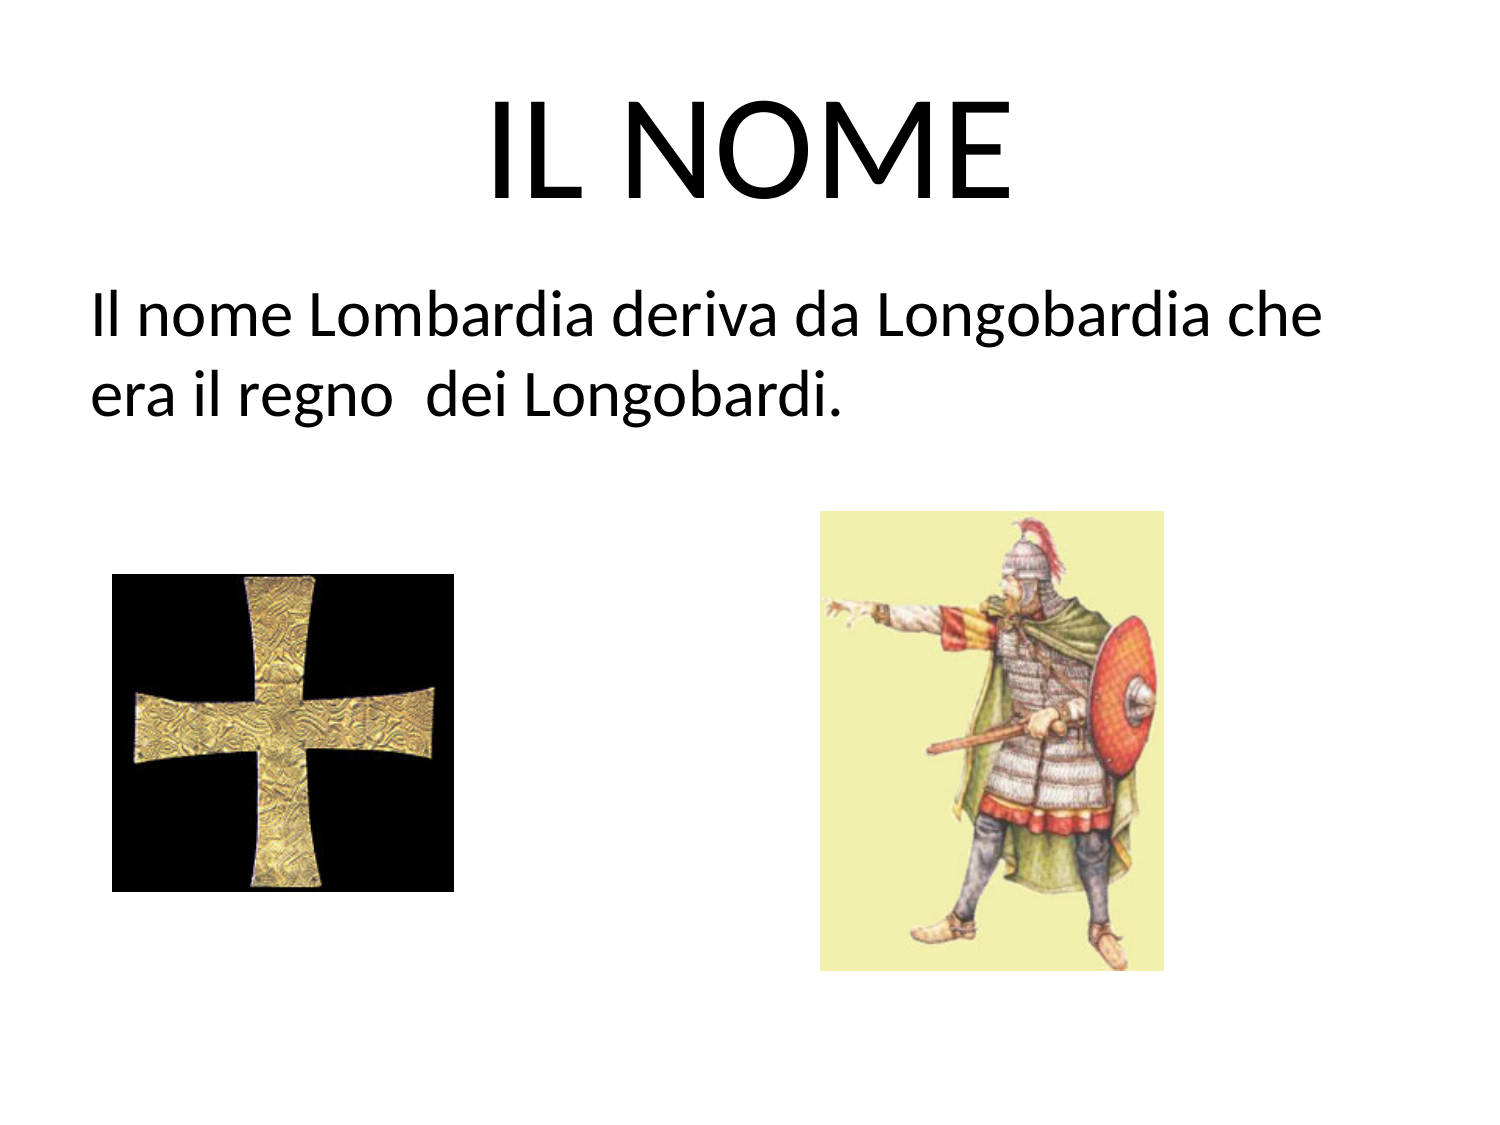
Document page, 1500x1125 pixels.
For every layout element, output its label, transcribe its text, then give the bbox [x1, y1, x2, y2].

picture [112, 574, 454, 892]
title IL NOME [75, 45, 1425, 233]
list Il nome Lombardia deriva da Longobardia che era il regno dei Longobardi. [75, 262, 1425, 1005]
picture [820, 511, 1164, 971]
